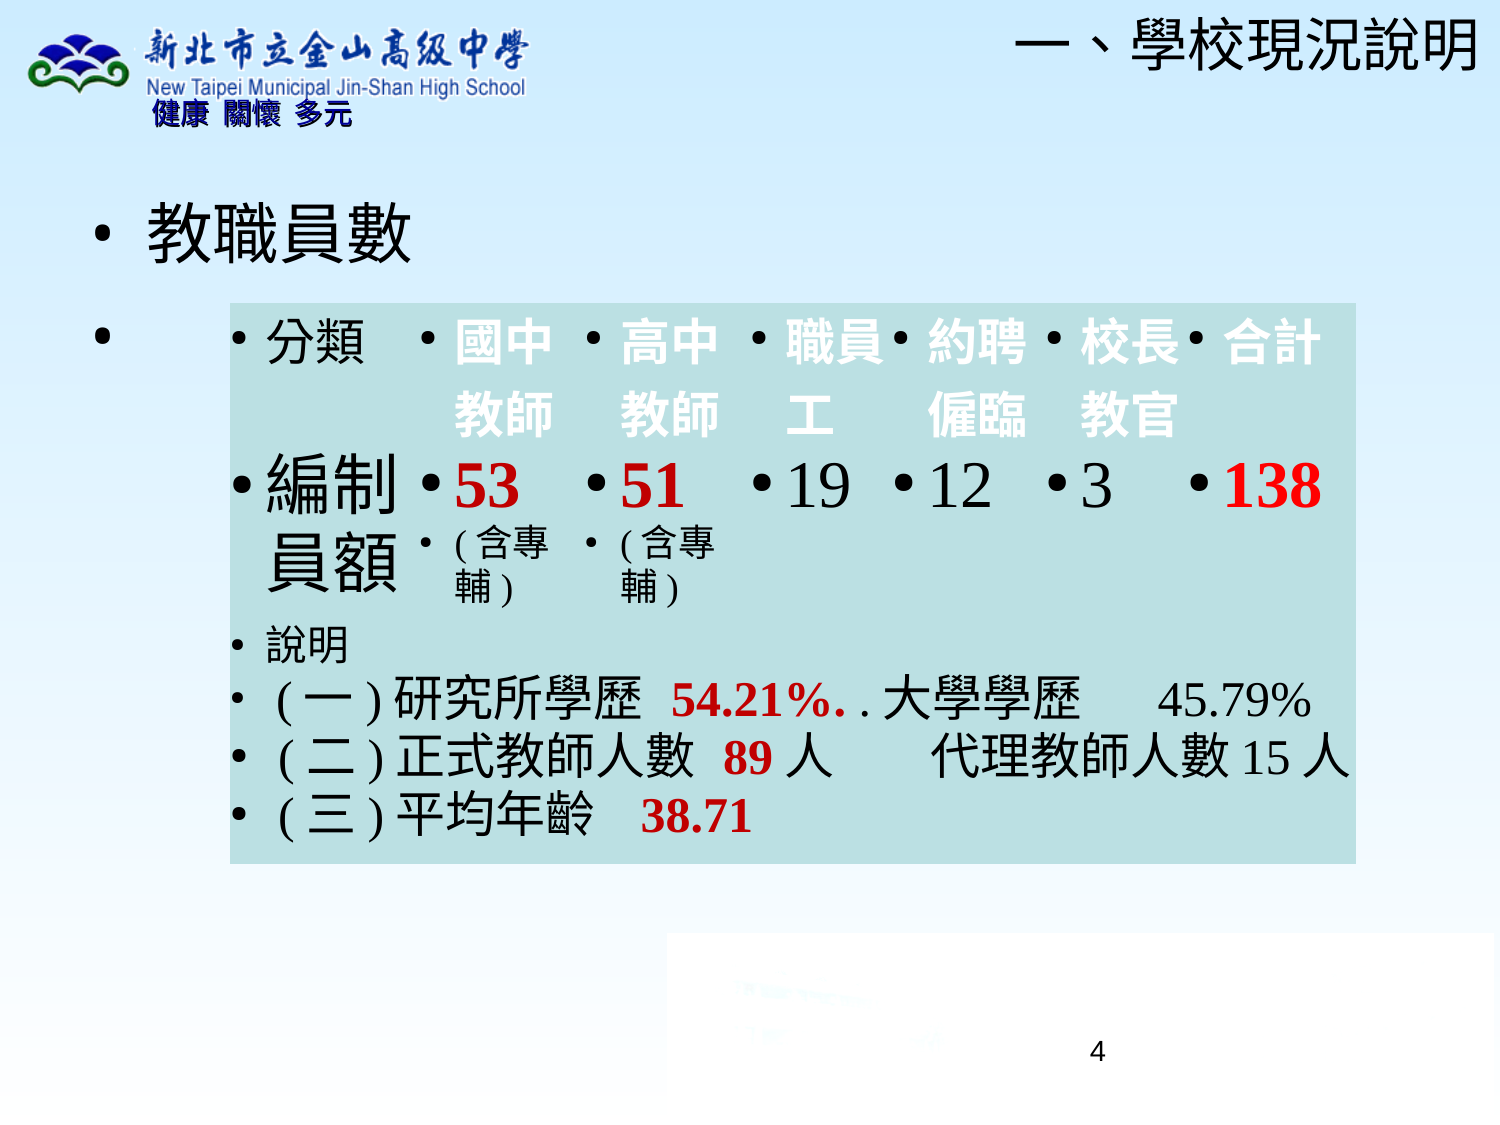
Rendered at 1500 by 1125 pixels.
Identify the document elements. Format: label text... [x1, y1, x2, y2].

text_box [1074, 1024, 1426, 1103]
list 教職員數 [75, 184, 1426, 1005]
table_cell 51 (含專輔) [585, 448, 750, 621]
table_cell 138 [1187, 448, 1356, 621]
table_header 分類 [230, 303, 419, 448]
table_header 職員工 [750, 303, 892, 448]
table_cell 19 [750, 448, 892, 621]
table_header 高中教師 [585, 303, 750, 448]
text_box 一、學校現況說明 [998, 1, 1495, 86]
table_cell 3 [1045, 448, 1187, 621]
table_cell 12 [892, 448, 1045, 621]
table_header 校長教官 [1045, 303, 1187, 448]
table_cell 53 (含專輔) [419, 448, 585, 621]
table_cell 編制員額 [230, 448, 419, 621]
table_header 合計 [1187, 303, 1356, 448]
table_cell 說明 (一)研究所學歷 54.21%. .大學學歷 45.79% (二)正式教師人數 89人 代理教師人數 15人 (三)平均年齡 38.71 [230, 621, 1356, 864]
table_header 約聘僱臨 [892, 303, 1045, 448]
table_header 國中教師 [419, 303, 585, 448]
